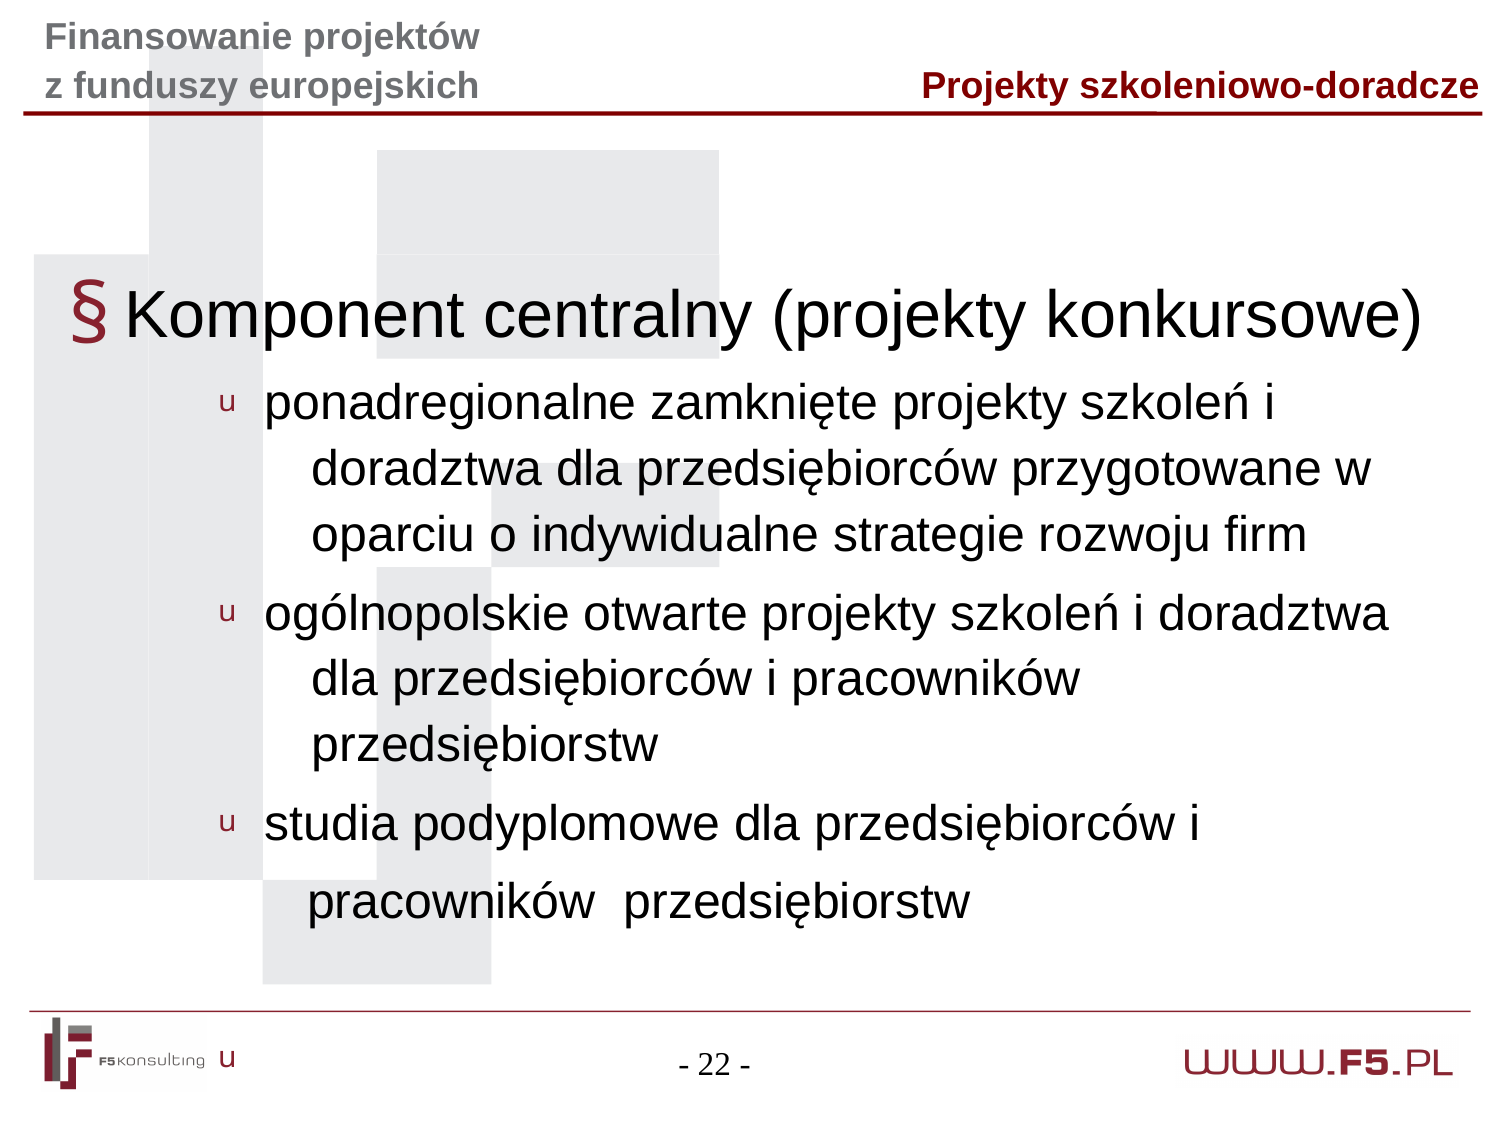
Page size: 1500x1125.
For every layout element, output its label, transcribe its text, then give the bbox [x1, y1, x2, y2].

list Komponent centralny (projekty konkursowe) ponadregionalne zamknięte projekty szkoleń i doradztwa dla przedsiębiorców przygotowane w oparciu o indywidualne strategie rozwoju firm ogólnopolskie otwarte projekty szkoleń i doradztwa dla przedsiębiorców i pracowników przedsiębiorstw studia podyplomowe dla przedsiębiorców i pracowników przedsiębiorstw [53, 255, 1442, 1012]
text_box Finansowanie projektów z funduszy europejskich Projekty szkoleniowo-doradcze [29, 0, 1500, 106]
text_box - - [655, 1034, 774, 1091]
